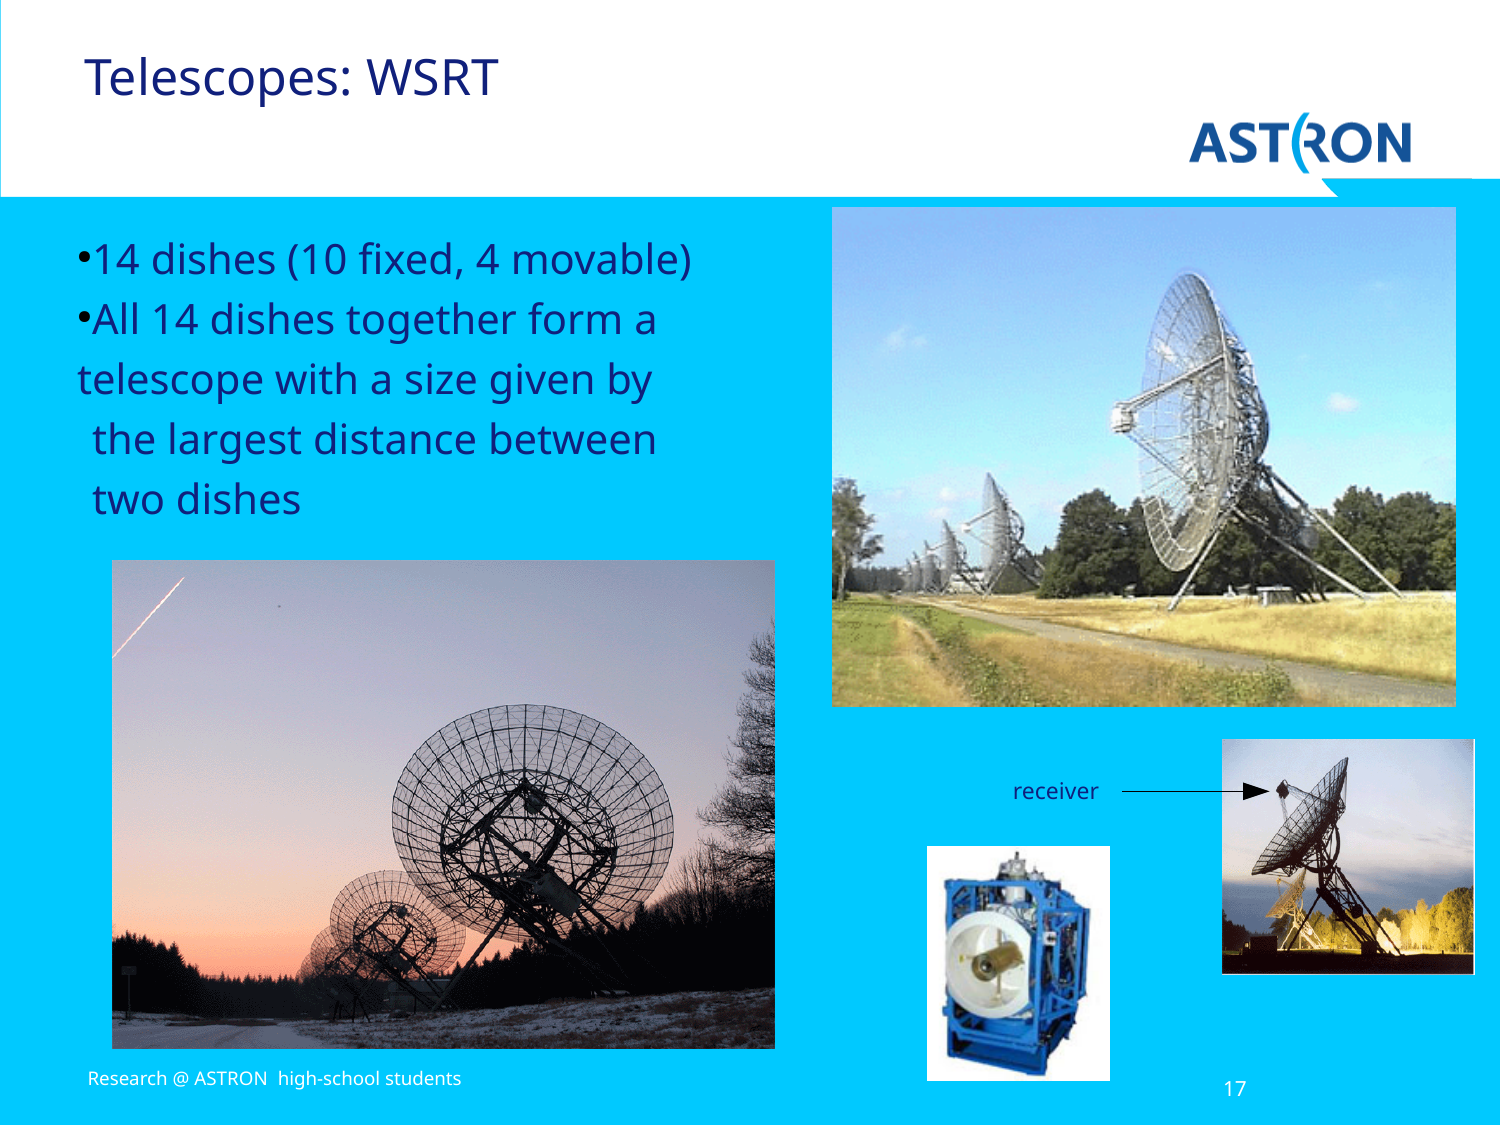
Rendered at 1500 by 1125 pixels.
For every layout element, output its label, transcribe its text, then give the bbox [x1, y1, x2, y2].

picture [113, 561, 774, 1048]
picture [833, 208, 1455, 706]
text_box receiver [998, 763, 1152, 812]
picture [928, 847, 1109, 1080]
text_box Research @ ASTRON high-school students [87, 1062, 1055, 1125]
text_box Telescopes: WSRT [69, 37, 1075, 188]
text_box 14 dishes (10 fixed, 4 movable) All 14 dishes together form a telescope with a size given by the largest distance between two dishes [62, 215, 823, 985]
picture [1223, 740, 1474, 974]
picture [0, 0, 1500, 196]
text_box <number> [1208, 1062, 1409, 1125]
